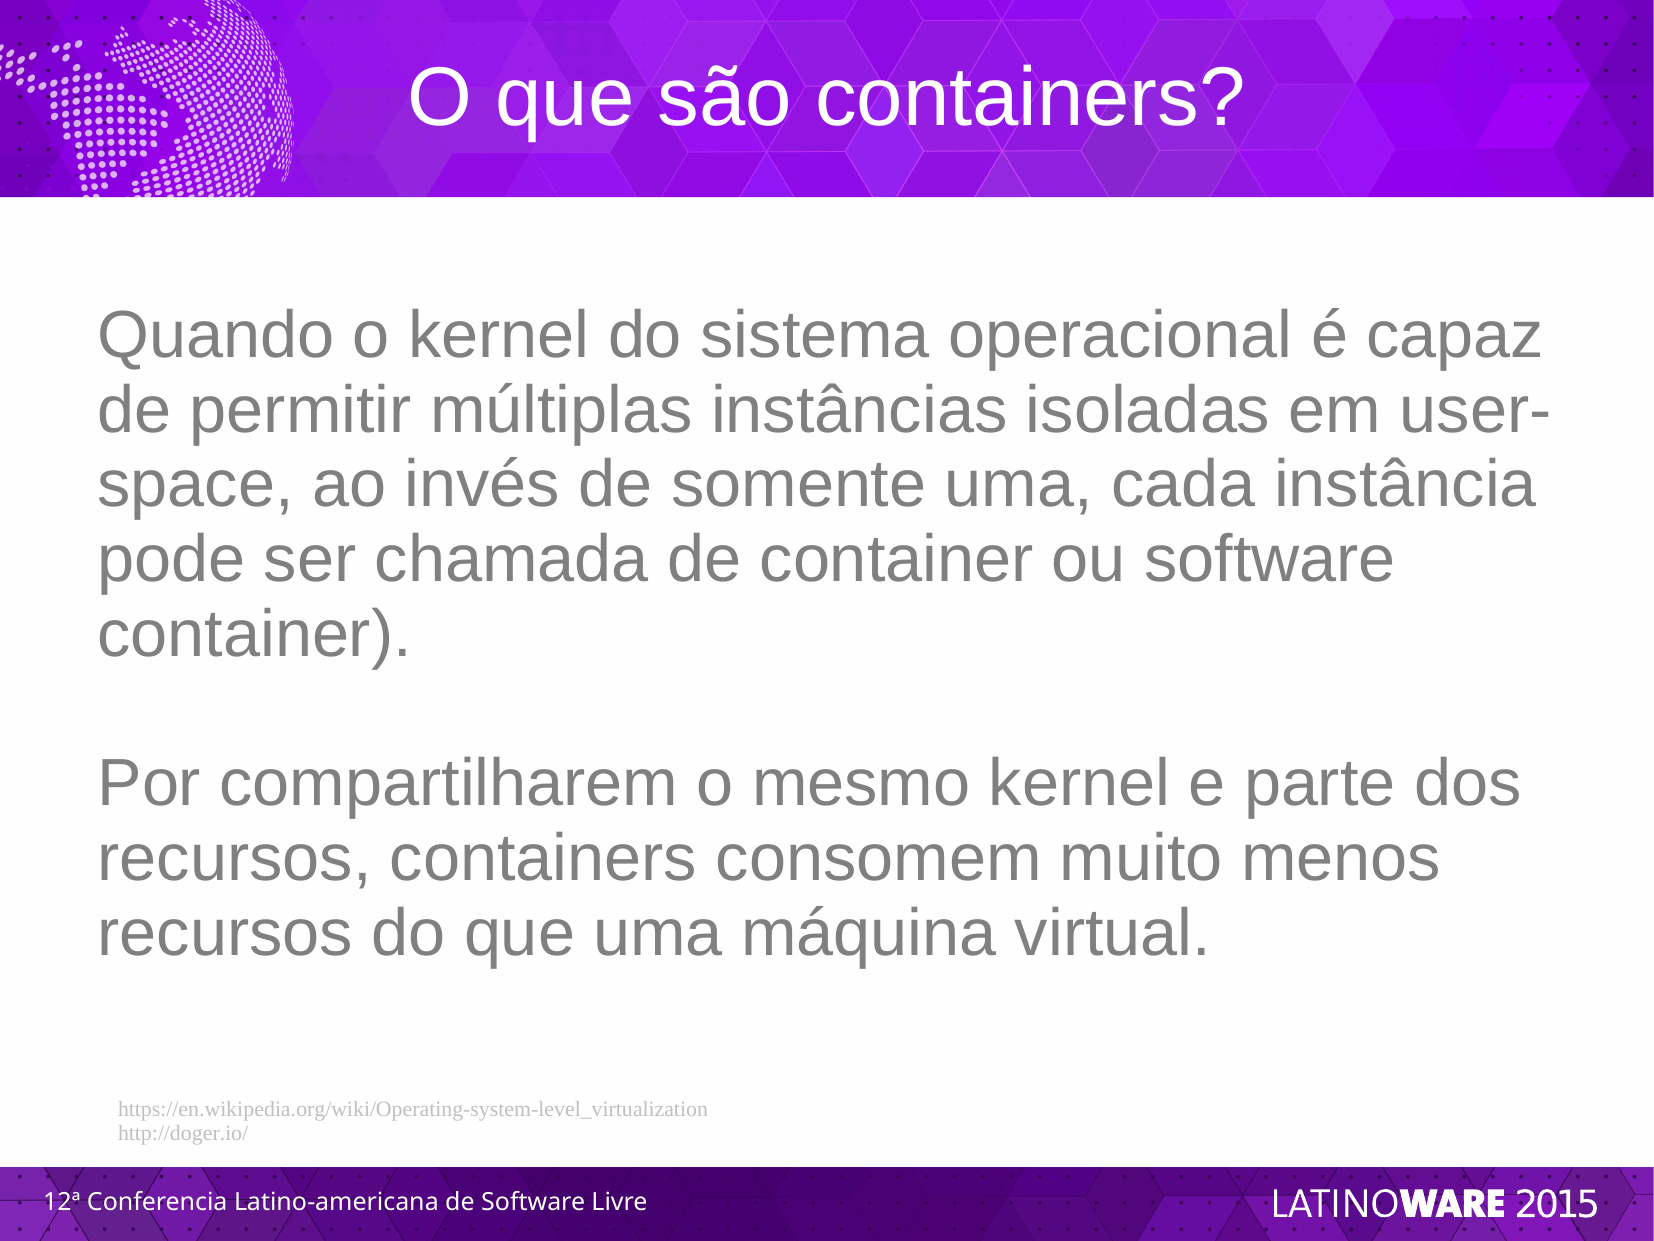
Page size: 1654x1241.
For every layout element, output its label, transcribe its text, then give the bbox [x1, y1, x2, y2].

text_box 12ª Conferencia Latino-americana de Software Livre [28, 1176, 1127, 1234]
text_box https://en.wikipedia.org/wiki/Operating-system-level_virtualization http://doger.io/ [118, 1062, 1536, 1146]
picture [0, 0, 1654, 1241]
text_box O que são containers? [183, 43, 1471, 152]
text_box Quando o kernel do sistema operacional é capaz de permitir múltiplas instâncias isoladas em user-space, ao invés de somente uma, cada instância pode ser chamada de container ou software container). Por compartilharem o mesmo kernel e parte dos recursos, containers consomem muito menos recursos do que uma máquina virtual. [82, 289, 1571, 1081]
